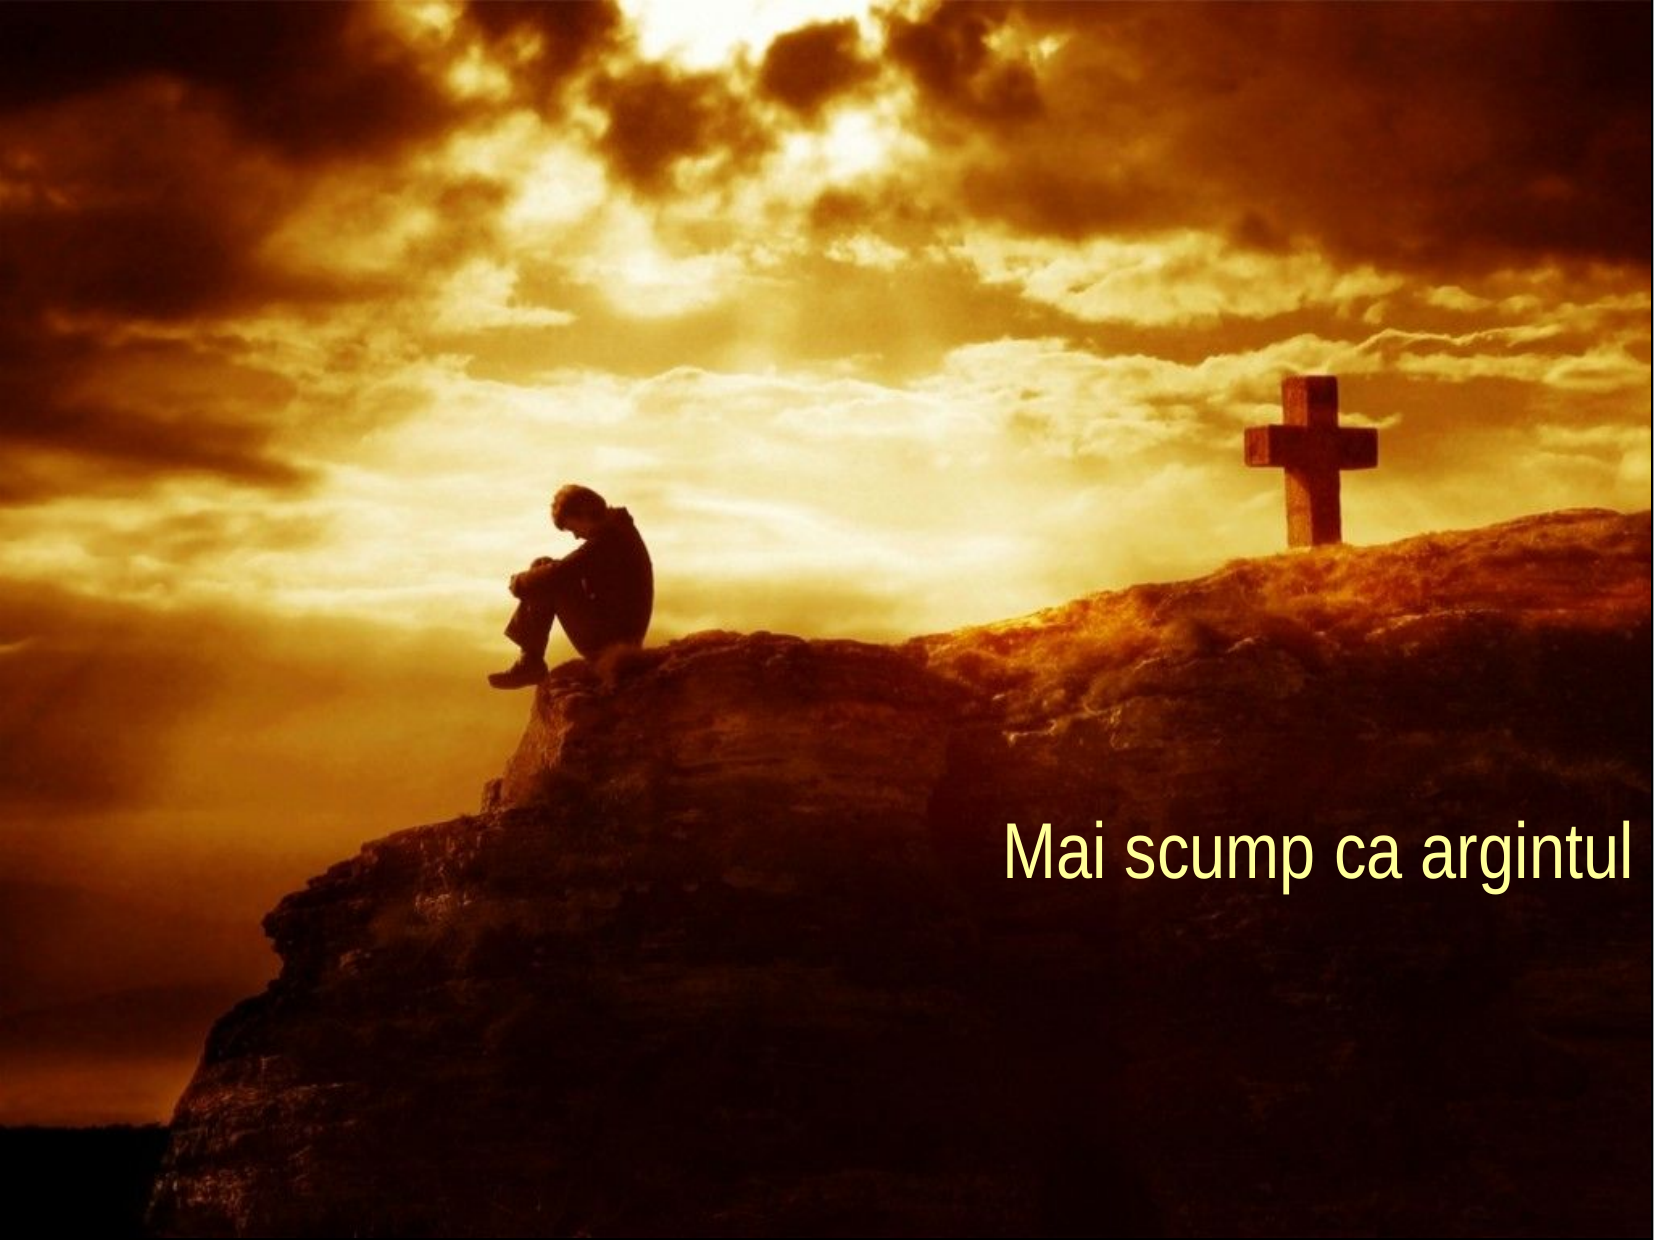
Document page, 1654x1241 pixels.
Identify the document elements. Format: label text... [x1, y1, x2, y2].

picture [0, 0, 1651, 1238]
text_box Mai scump ca argintul [225, 787, 1651, 991]
